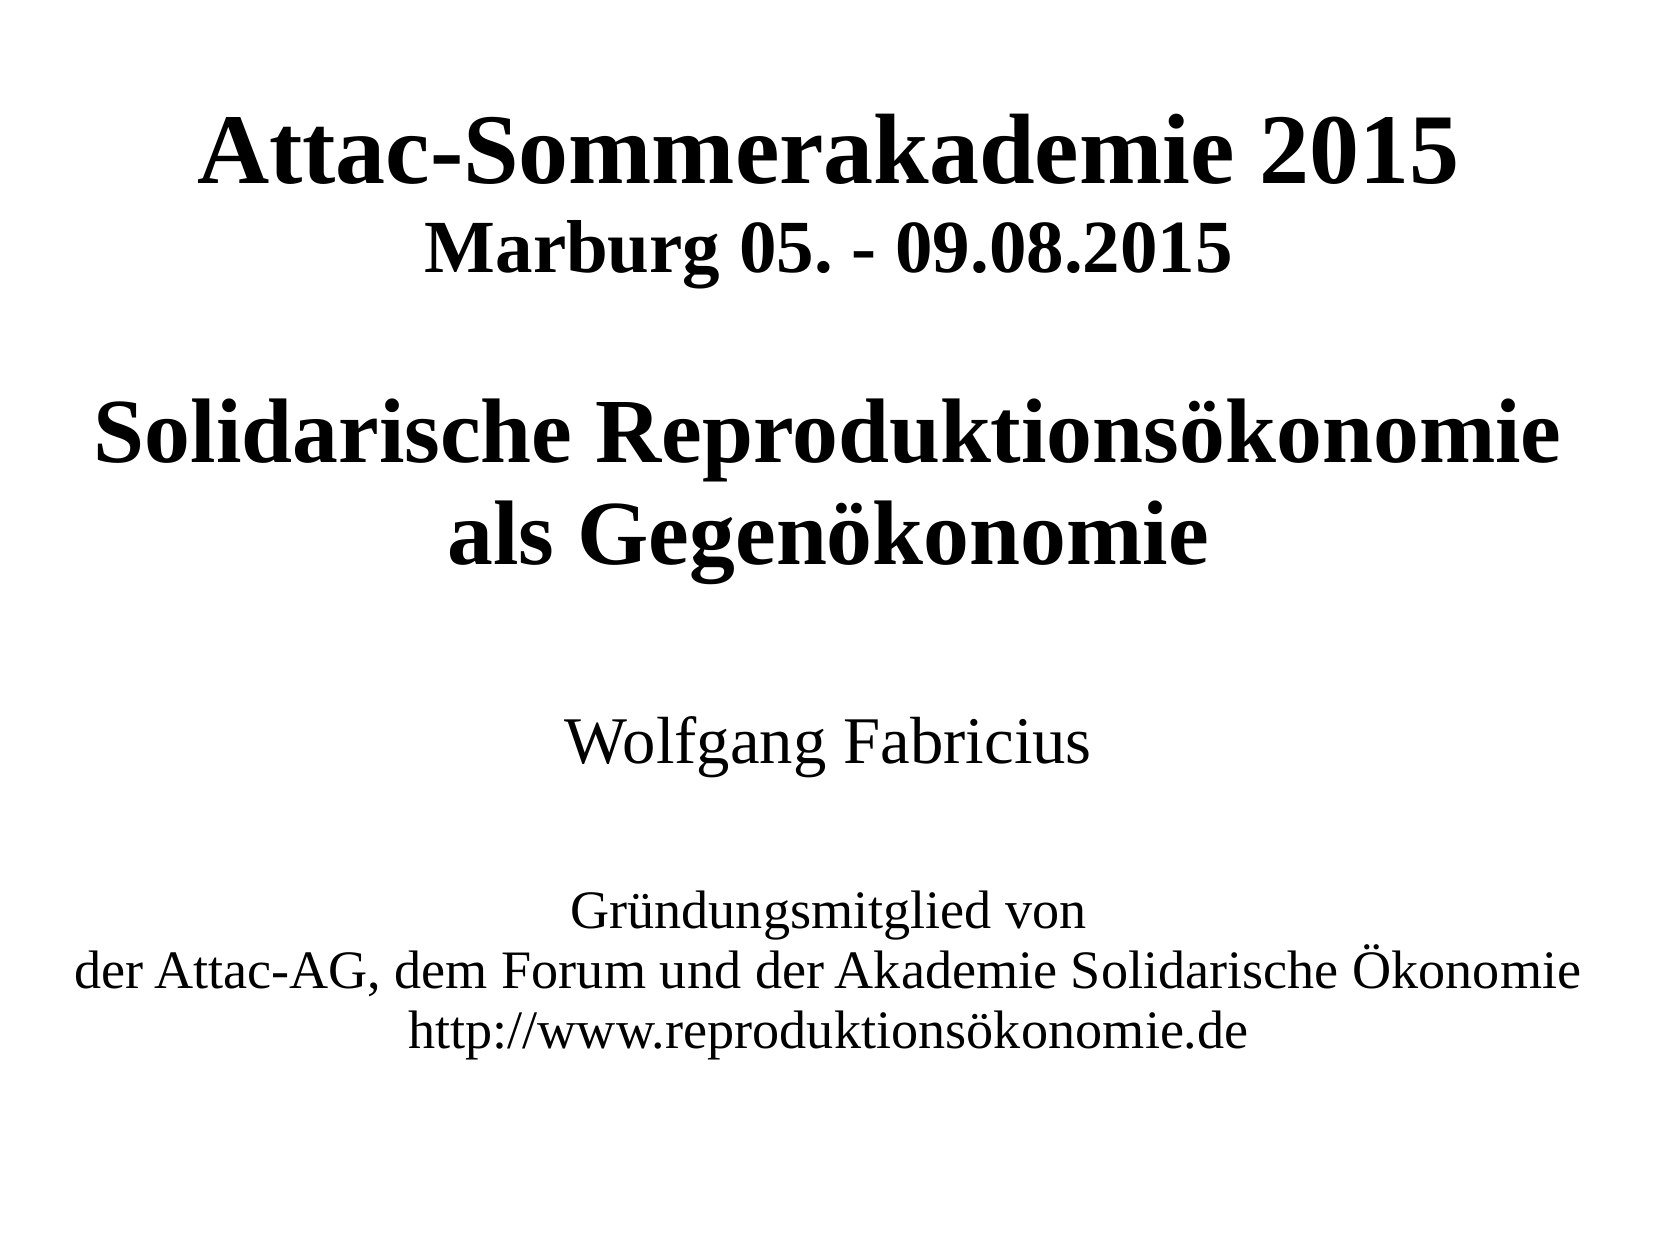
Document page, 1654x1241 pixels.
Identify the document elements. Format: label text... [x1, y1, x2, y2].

text_box Attac-Sommerakademie 2015 Marburg 05. - 09.08.2015 Solidarische Reproduktionsökonomie als Gegenökonomie Wolfgang Fabricius Gründungsmitglied von der Attac-AG, dem Forum und der Akademie Solidarische Ökonomie http://www.reproduktionsökonomie.de [59, 87, 1602, 1069]
